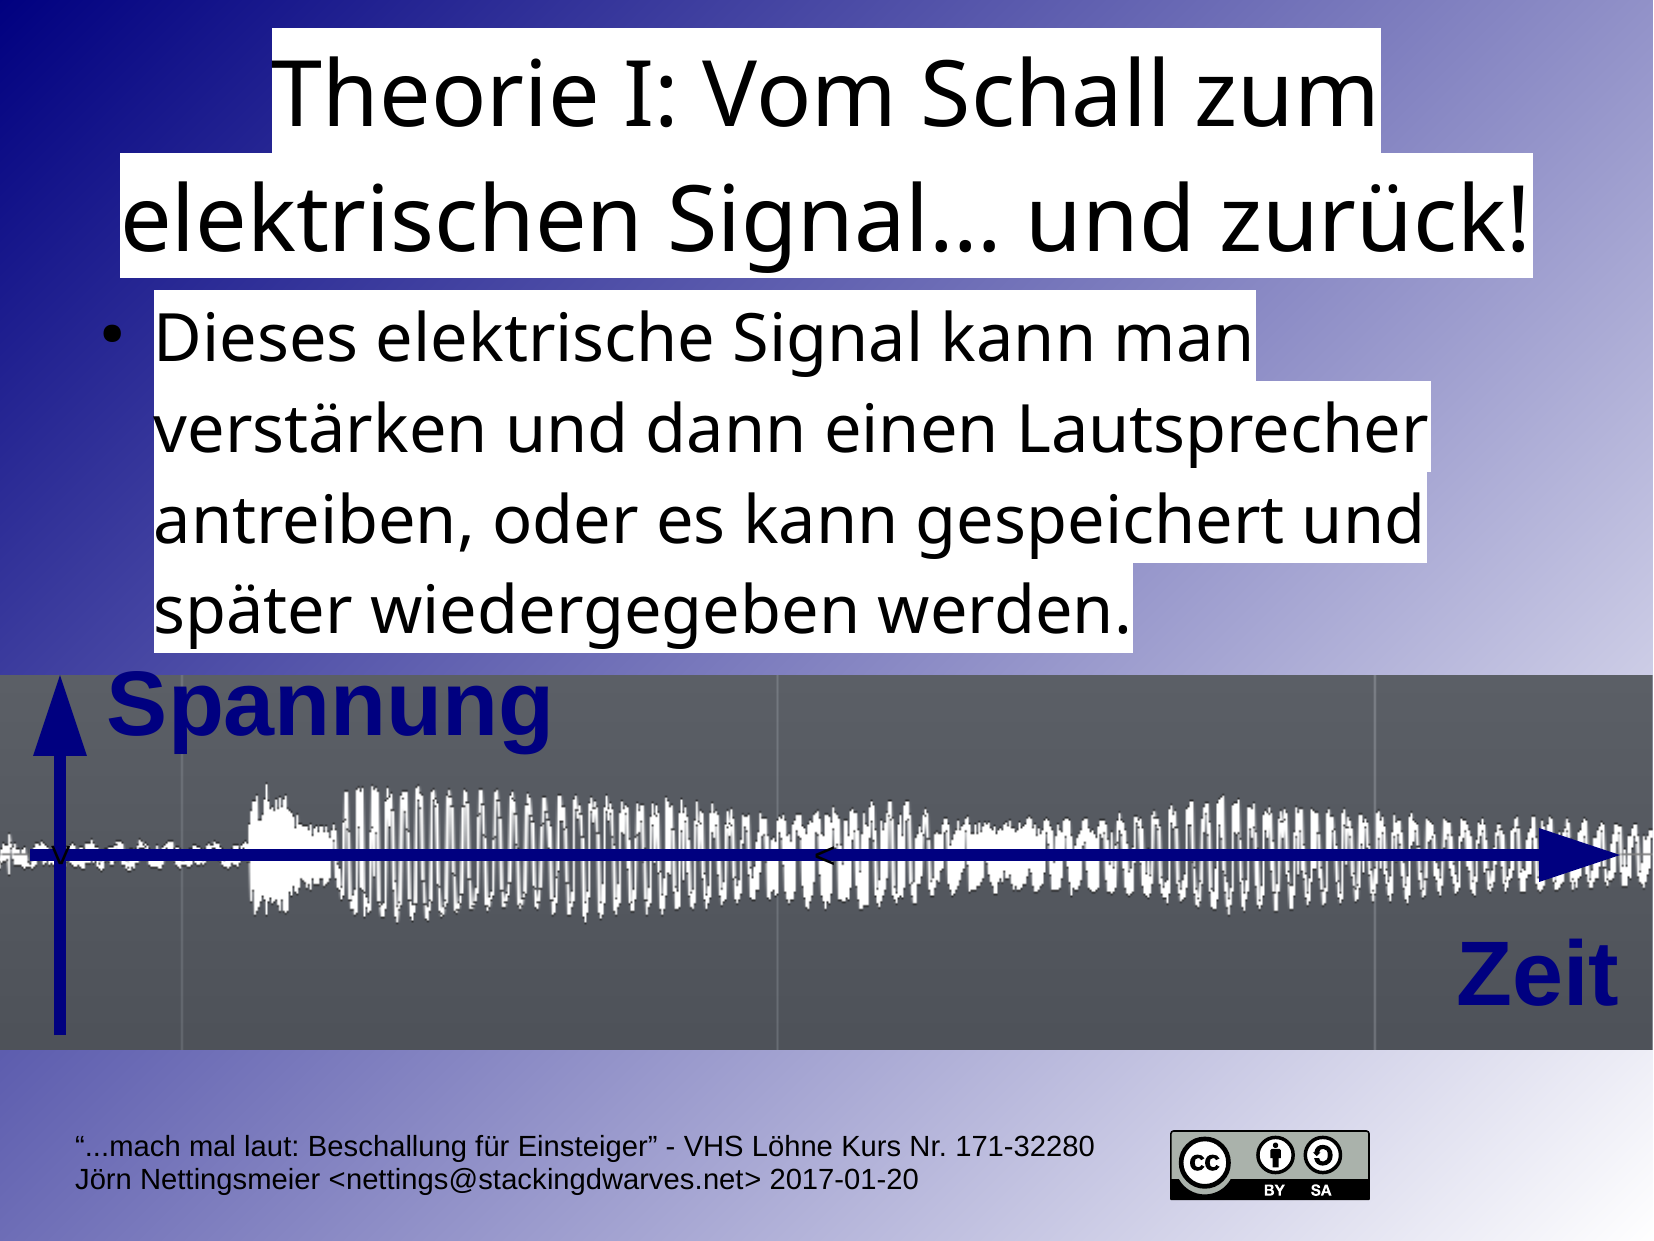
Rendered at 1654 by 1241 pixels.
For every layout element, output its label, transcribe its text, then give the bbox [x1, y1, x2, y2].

title Theorie I: Vom Schall zum elektrischen Signal… und zurück! [82, 27, 1571, 279]
picture [0, 675, 1653, 1050]
text_box Spannung [92, 645, 571, 763]
list Dieses elektrische Signal kann man verstärken und dann einen Lautsprecher antreiben, oder es kann gespeichert und später wiedergegeben werden. [82, 290, 1571, 675]
text_box Zeit [1441, 915, 1635, 1033]
